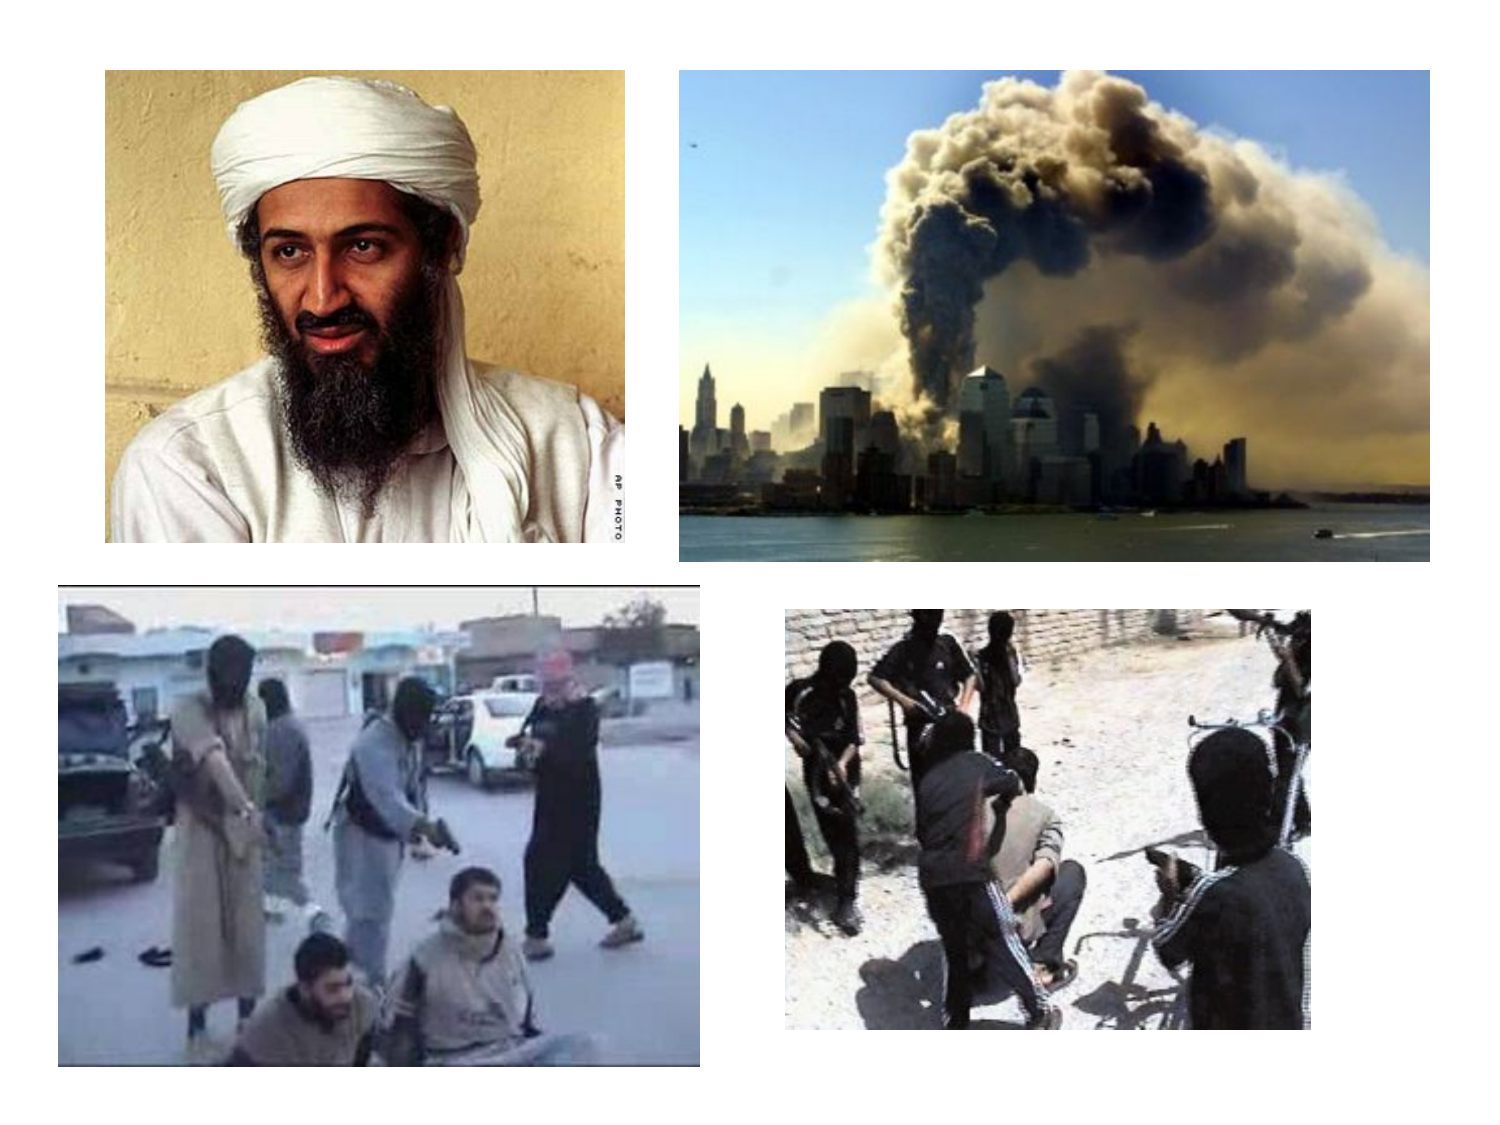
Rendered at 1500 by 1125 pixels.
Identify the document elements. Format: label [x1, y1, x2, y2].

picture [785, 609, 1311, 1030]
picture [58, 585, 700, 1067]
picture [679, 70, 1430, 562]
picture [105, 70, 625, 543]
